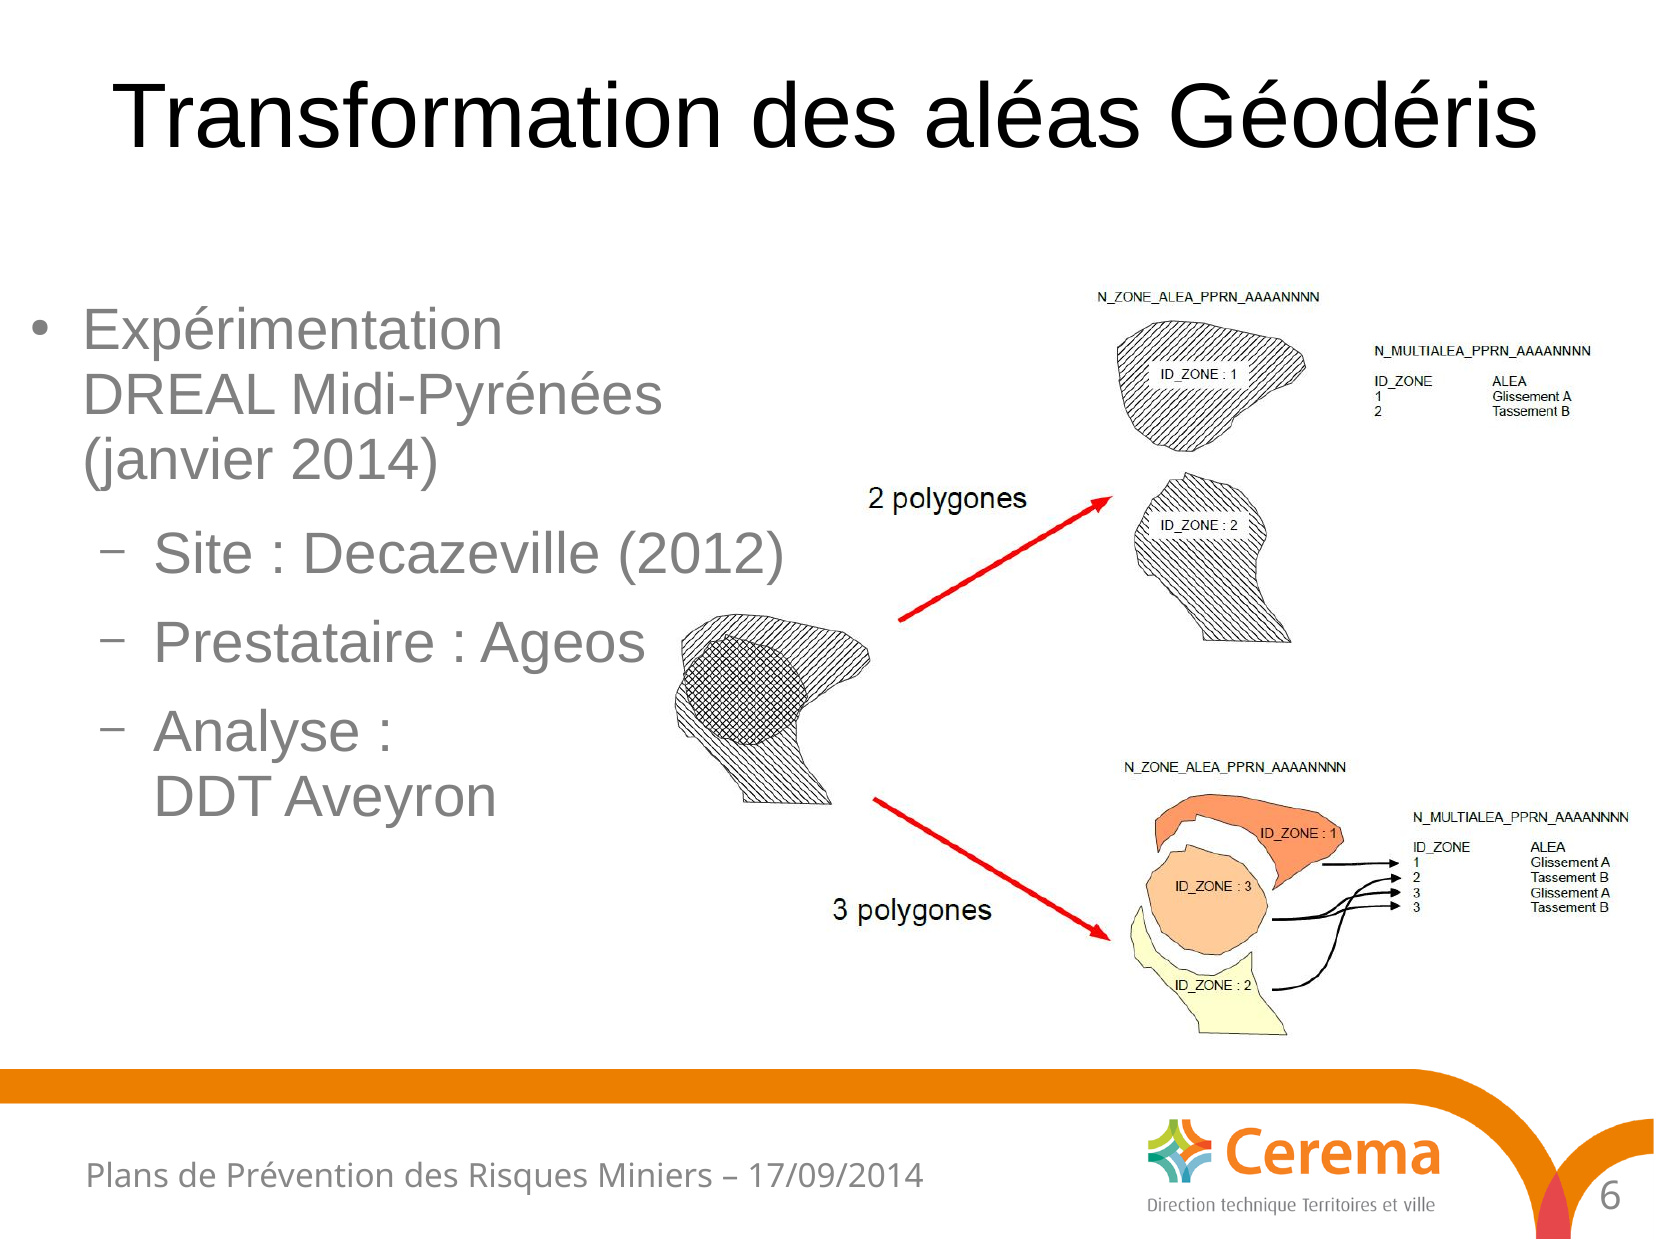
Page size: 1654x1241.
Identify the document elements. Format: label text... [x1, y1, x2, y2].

title Transformation des aléas Géodéris [82, 11, 1571, 219]
picture [0, 1069, 1654, 1239]
list Expérimentation DREAL Midi-Pyrénées (janvier 2014) Site : Decazeville (2012) Prestataire : Ageos Analyse : DDT Aveyron [11, 296, 804, 1016]
picture [668, 284, 1636, 1040]
